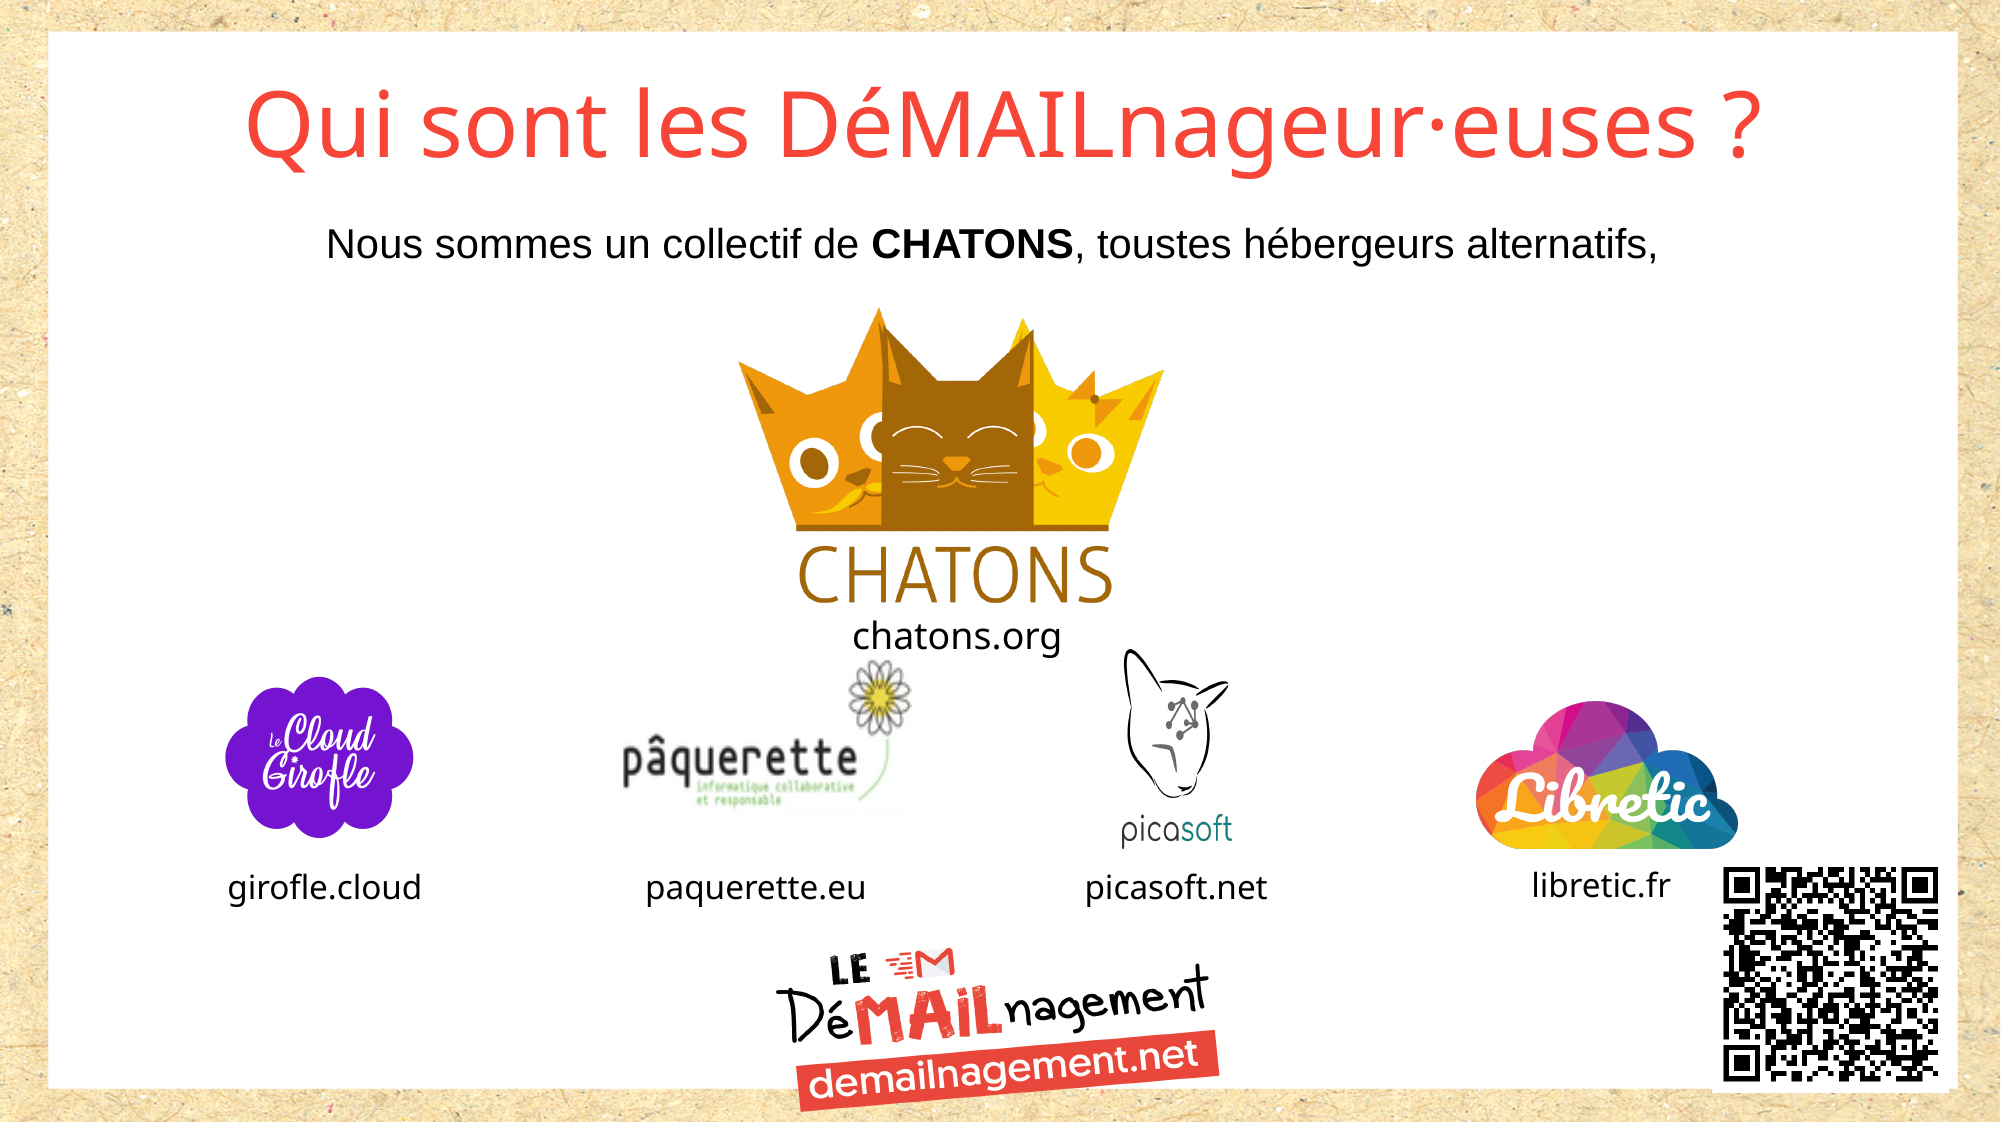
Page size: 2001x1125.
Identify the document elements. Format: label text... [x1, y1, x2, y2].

title Qui sont les DéMAILnageur·euses ? [58, 18, 1949, 237]
text_box picasoft.net [1004, 856, 1349, 914]
text_box paquerette.eu [578, 856, 934, 914]
text_box chatons.org [738, 602, 1177, 660]
text_box Nous sommes un collectif de CHATONS, toustes hébergeurs alternatifs, [59, 213, 1950, 307]
text_box girofle.cloud [147, 856, 503, 914]
text_box [763, 438, 1237, 514]
picture [0, 0, 2001, 1123]
text_box libretic.fr [1429, 856, 1712, 914]
